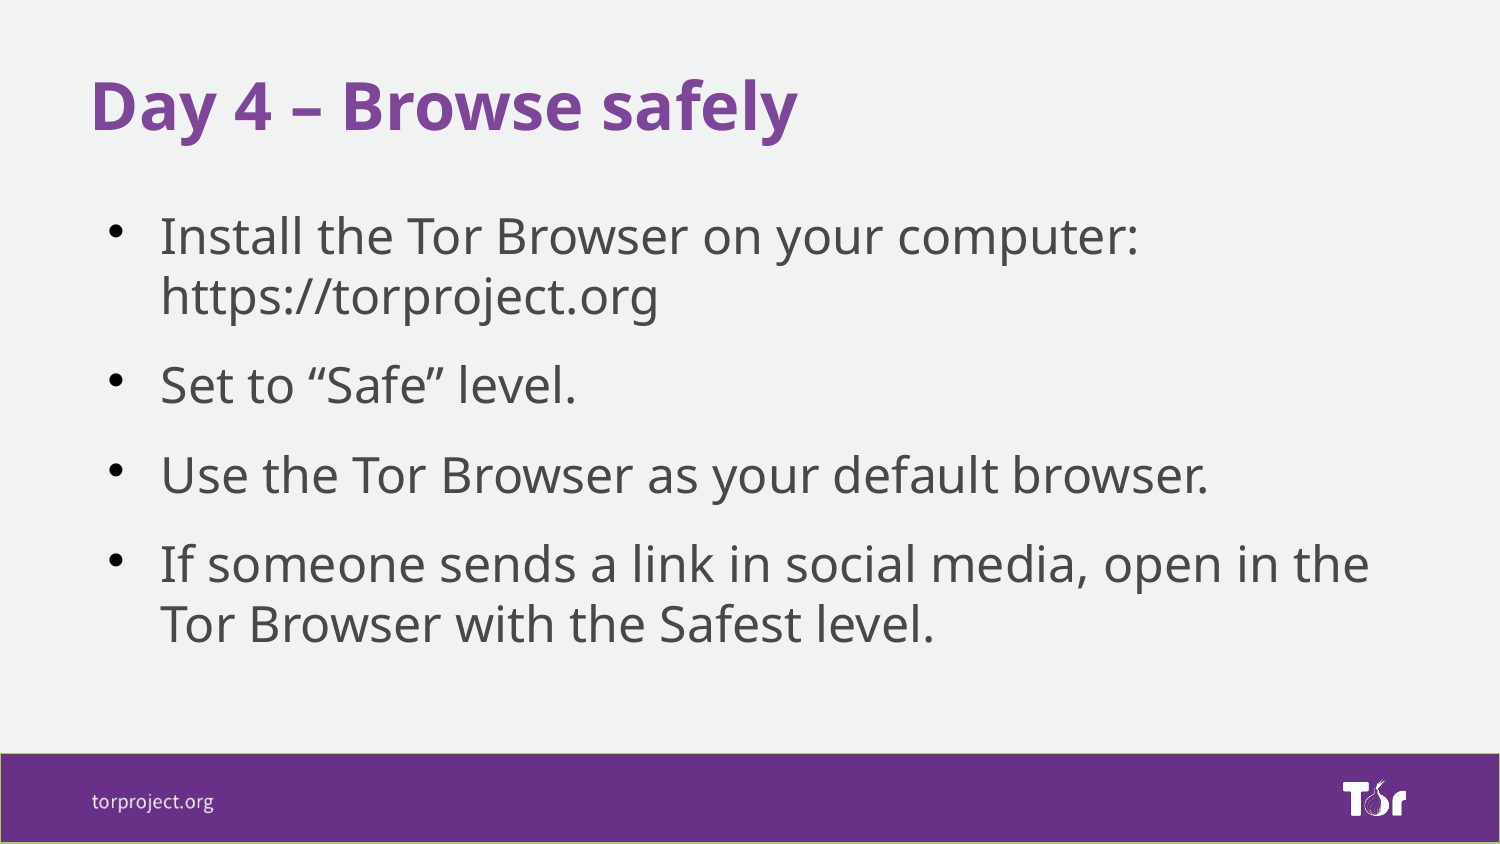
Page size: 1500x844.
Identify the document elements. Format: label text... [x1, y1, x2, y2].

picture [1343, 778, 1406, 816]
picture [75, 780, 604, 821]
text_box Install the Tor Browser on your computer: https://torproject.org Set to “Safe” level. Use the Tor Browser as your default browser. If someone sends a link in social media, open in the Tor Browser with the Safest level. [74, 196, 1425, 754]
text_box Day 4 – Browse safely [74, 33, 1425, 174]
